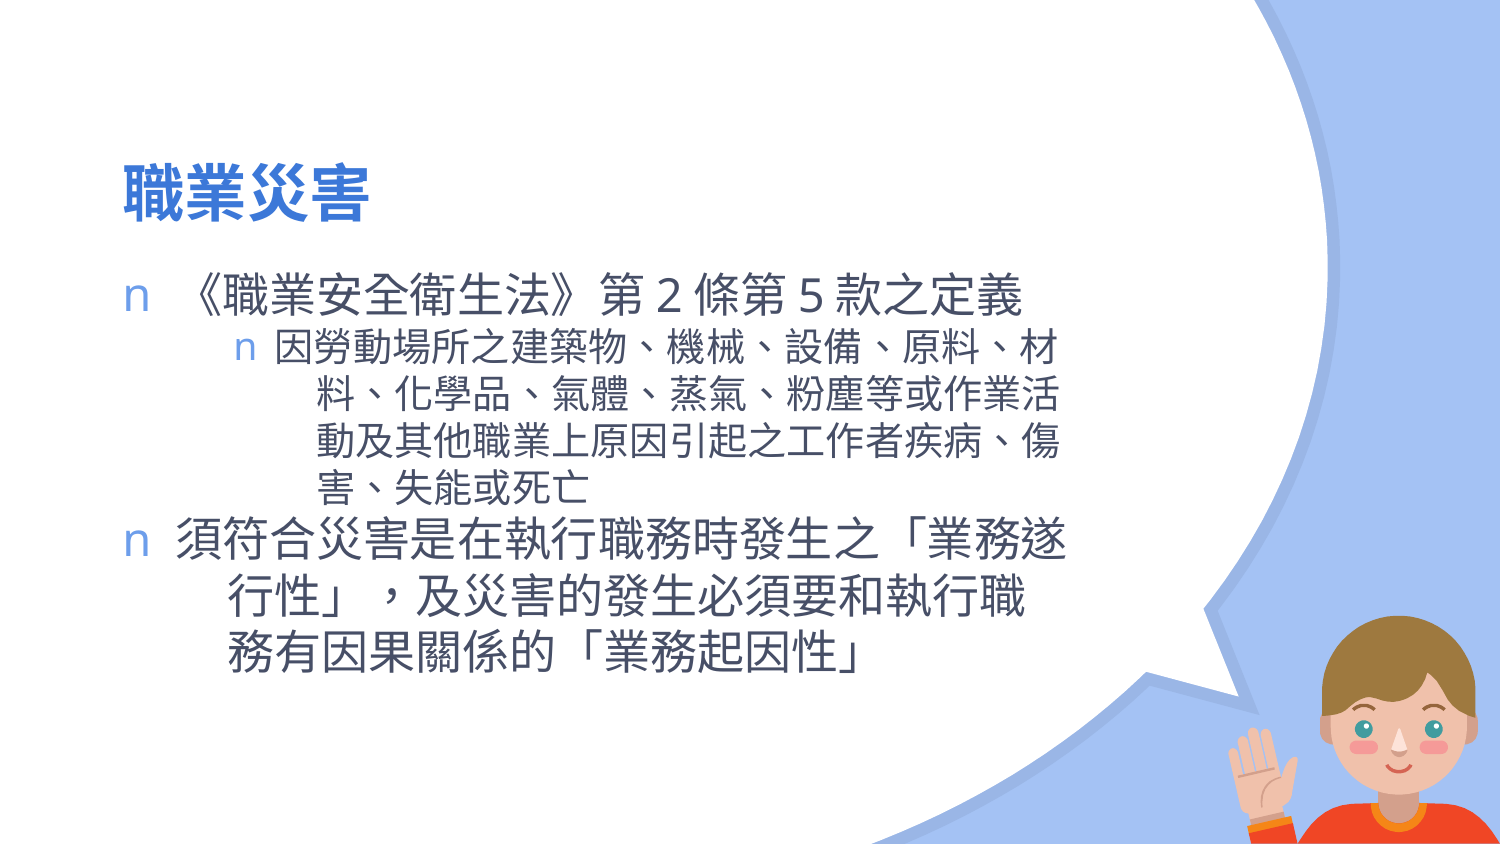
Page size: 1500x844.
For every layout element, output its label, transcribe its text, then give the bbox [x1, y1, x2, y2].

text_box [1228, 615, 1500, 844]
title 職業災害 [107, 121, 1087, 244]
list 《職業安全衛生法》第2條第5款之定義 因勞動場所之建築物、機械、設備、原料、材料、化學品、氣體、蒸氣、粉塵等或作業活動及其他職業上原因引起之工作者疾病、傷害、失能或死亡 須符合災害是在執行職務時發生之「業務遂行性」，及災害的發生必須要和執行職務有因果關係的「業務起因性」 [107, 250, 1087, 782]
